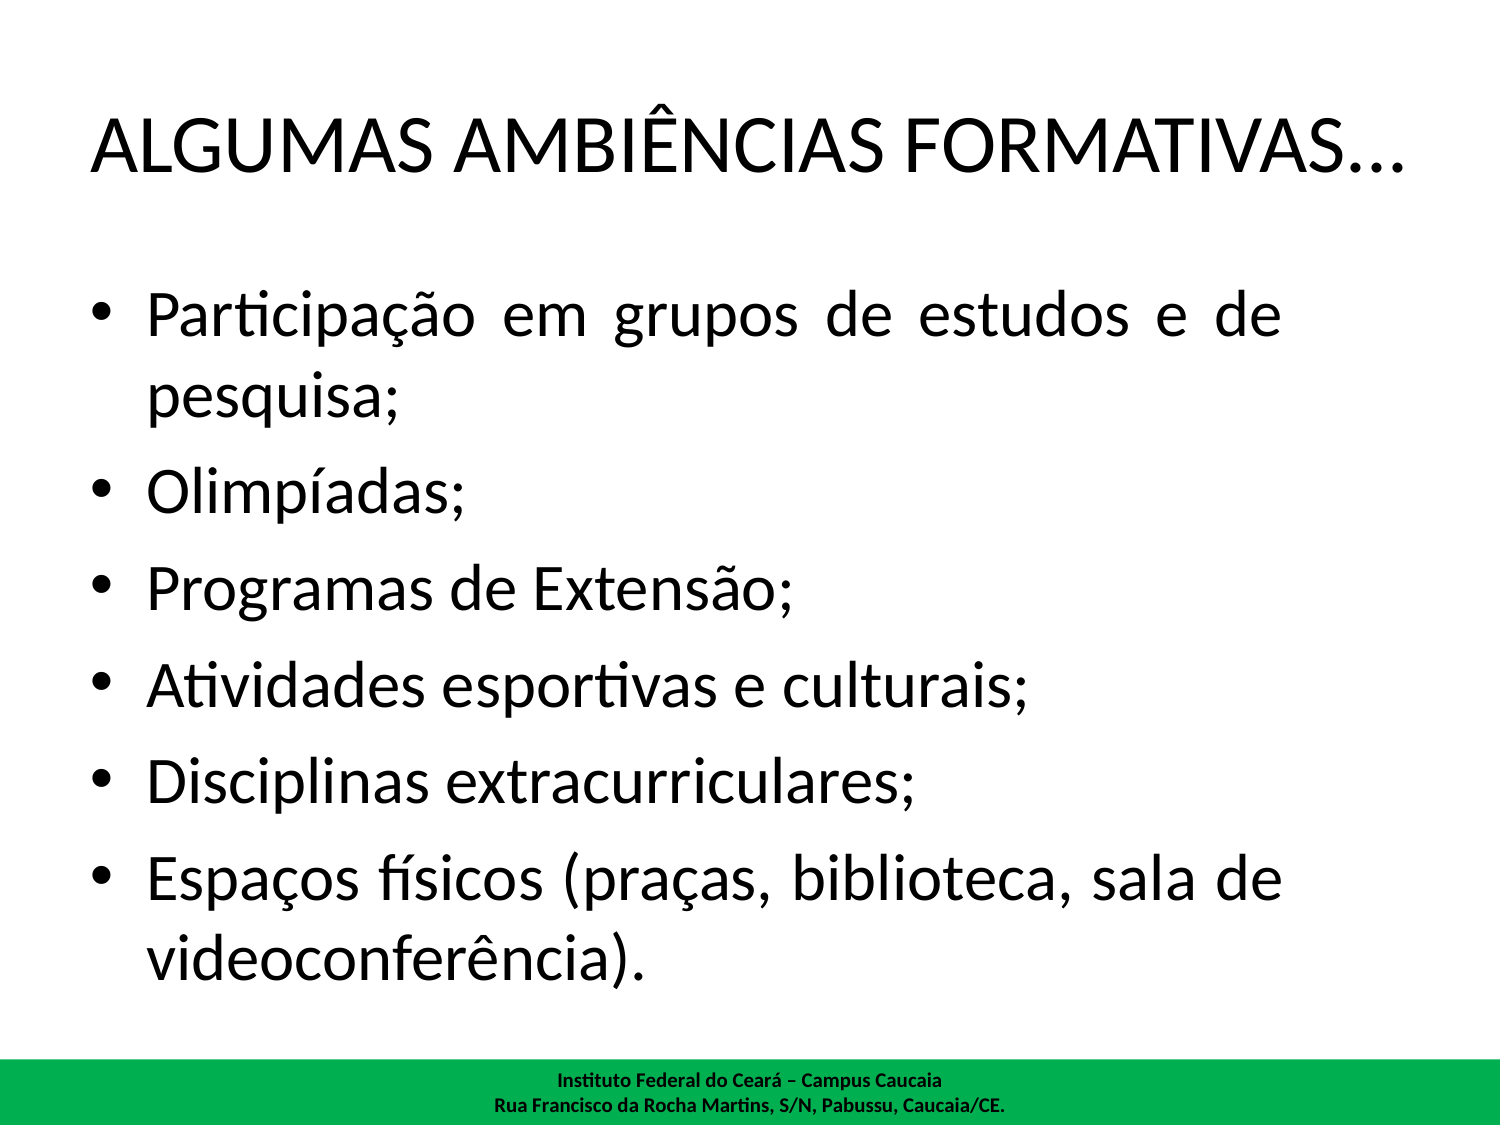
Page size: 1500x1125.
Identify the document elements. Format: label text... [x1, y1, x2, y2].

list Participação em grupos de estudos e de pesquisa; Olimpíadas; Programas de Extensão; Atividades esportivas e culturais; Disciplinas extracurriculares; Espaços físicos (praças, biblioteca, sala de videoconferência). [75, 262, 1426, 1005]
title ALGUMAS AMBIÊNCIAS FORMATIVAS... [75, 45, 1426, 233]
